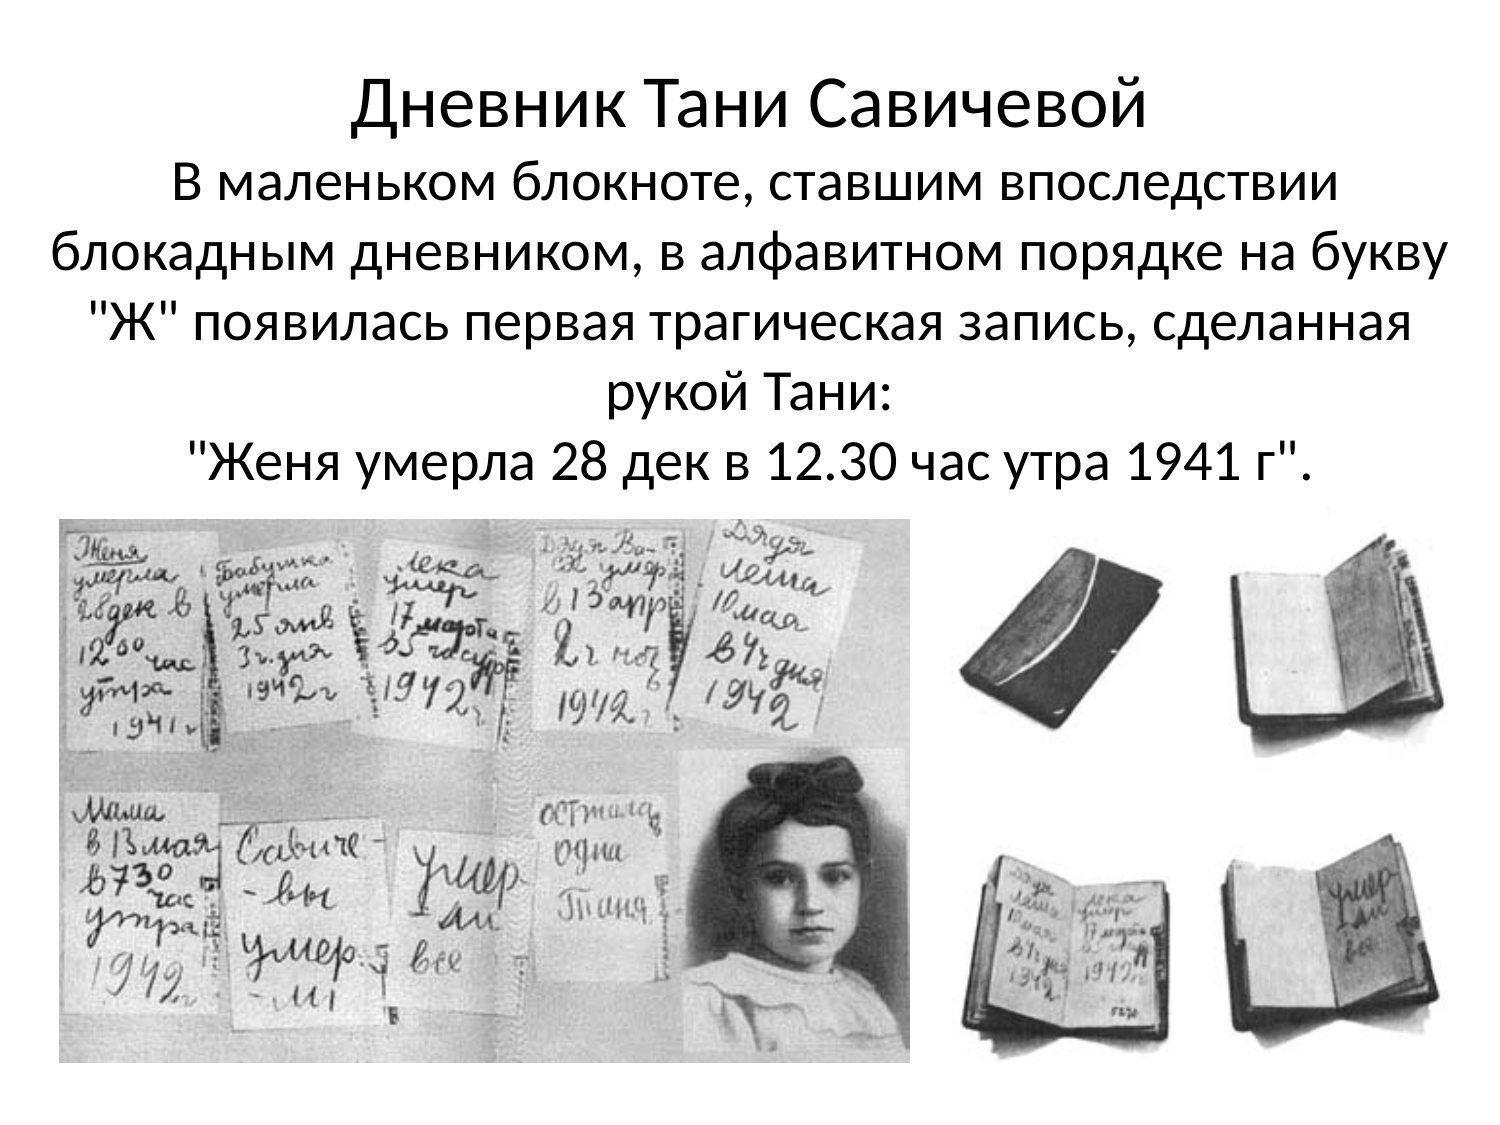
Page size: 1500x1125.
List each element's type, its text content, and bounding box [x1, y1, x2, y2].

picture [59, 519, 910, 1063]
title Дневник Тани Савичевой В маленьком блокноте, ставшим впоследствии блокадным дневником, в алфавитном порядке на букву "Ж" появилась первая трагическая запись, сделанная рукой Тани: "Женя умерла 28 дек в 12.30 час утра 1941 г". [23, 45, 1477, 539]
picture [937, 539, 1453, 1063]
